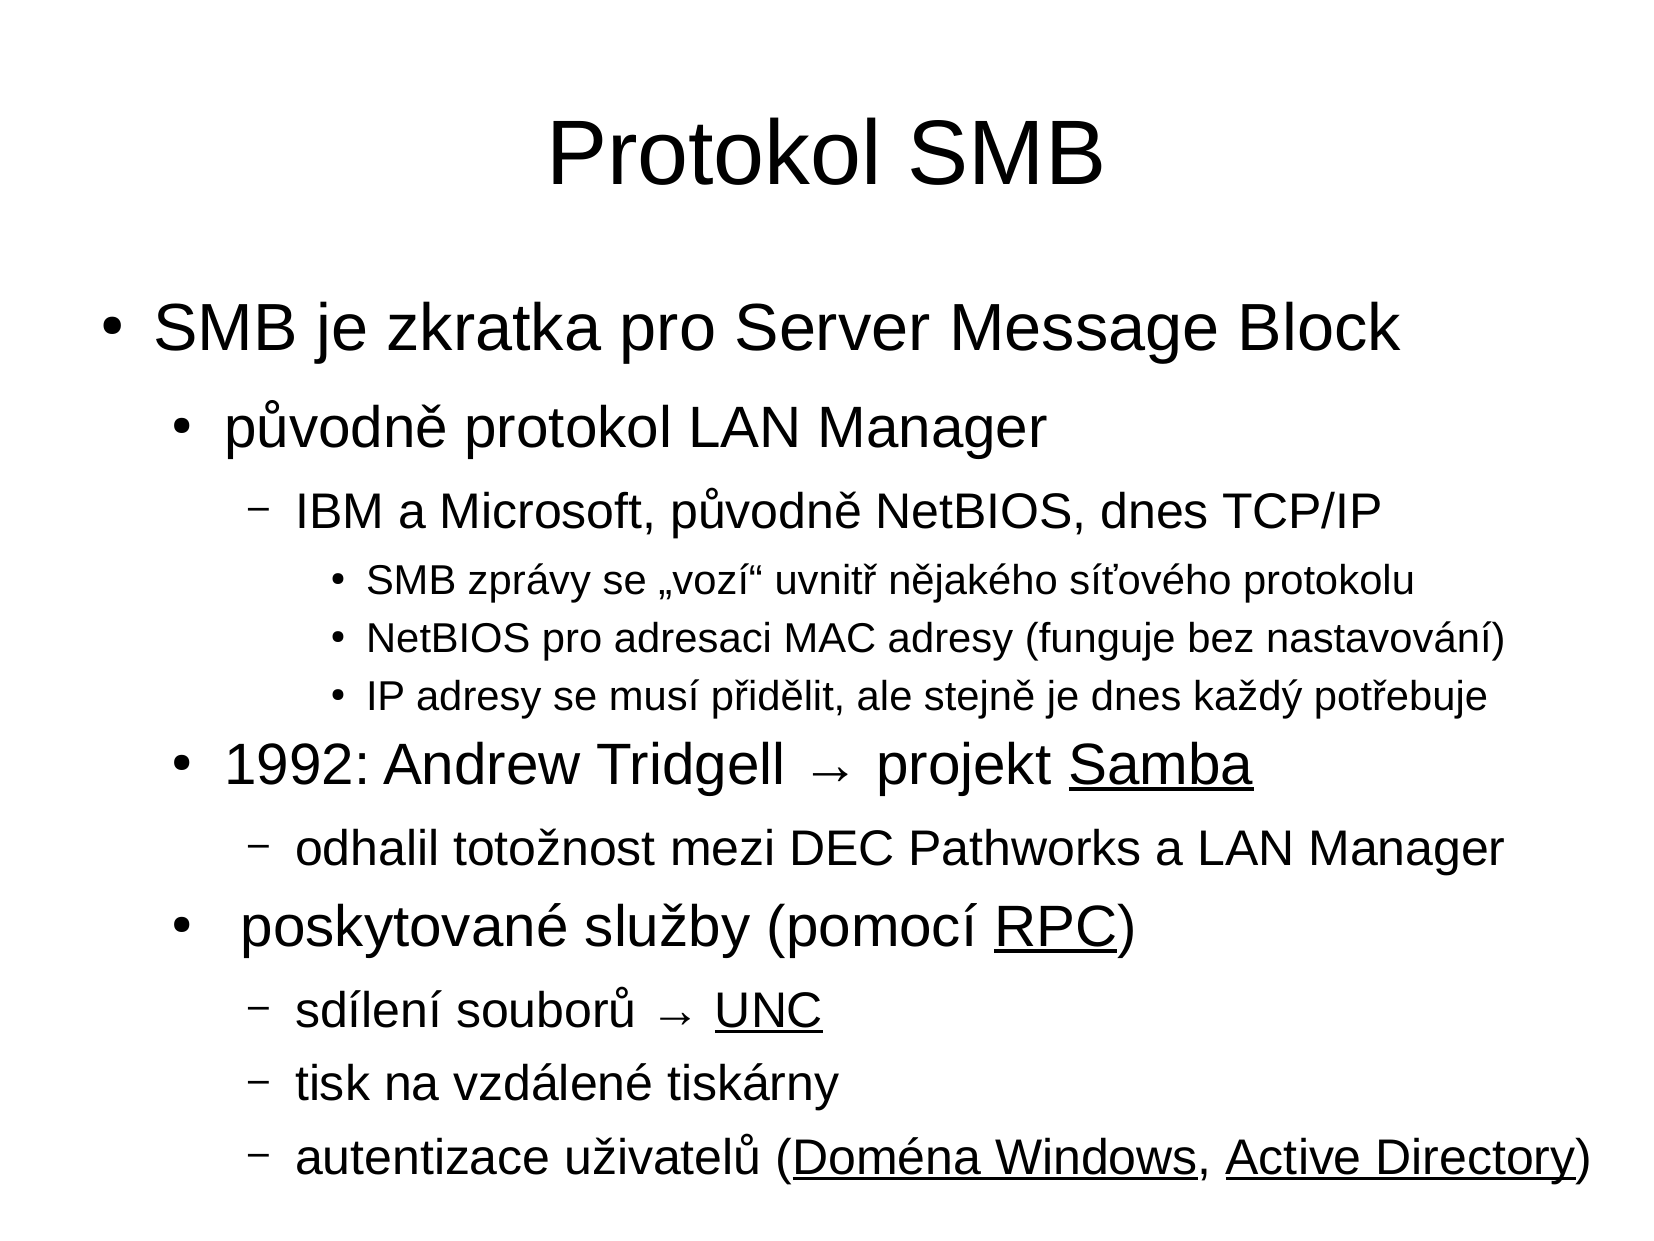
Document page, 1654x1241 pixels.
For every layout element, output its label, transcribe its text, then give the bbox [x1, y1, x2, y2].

title Protokol SMB [82, 49, 1571, 257]
list SMB je zkratka pro Server Message Block původně protokol LAN Manager IBM a Microsoft, původně NetBIOS, dnes TCP/IP SMB zprávy se „vozí“ uvnitř nějakého síťového protokolu NetBIOS pro adresaci MAC adresy (funguje bez nastavování) IP adresy se musí přidělit, ale stejně je dnes každý potřebuje 1992: Andrew Tridgell → projekt Samba odhalil totožnost mezi DEC Pathworks a LAN Manager poskytované služby (pomocí RPC) sdílení souborů → UNC tisk na vzdálené tiskárny autentizace uživatelů (Doména Windows, Active Directory) [82, 290, 1630, 1241]
